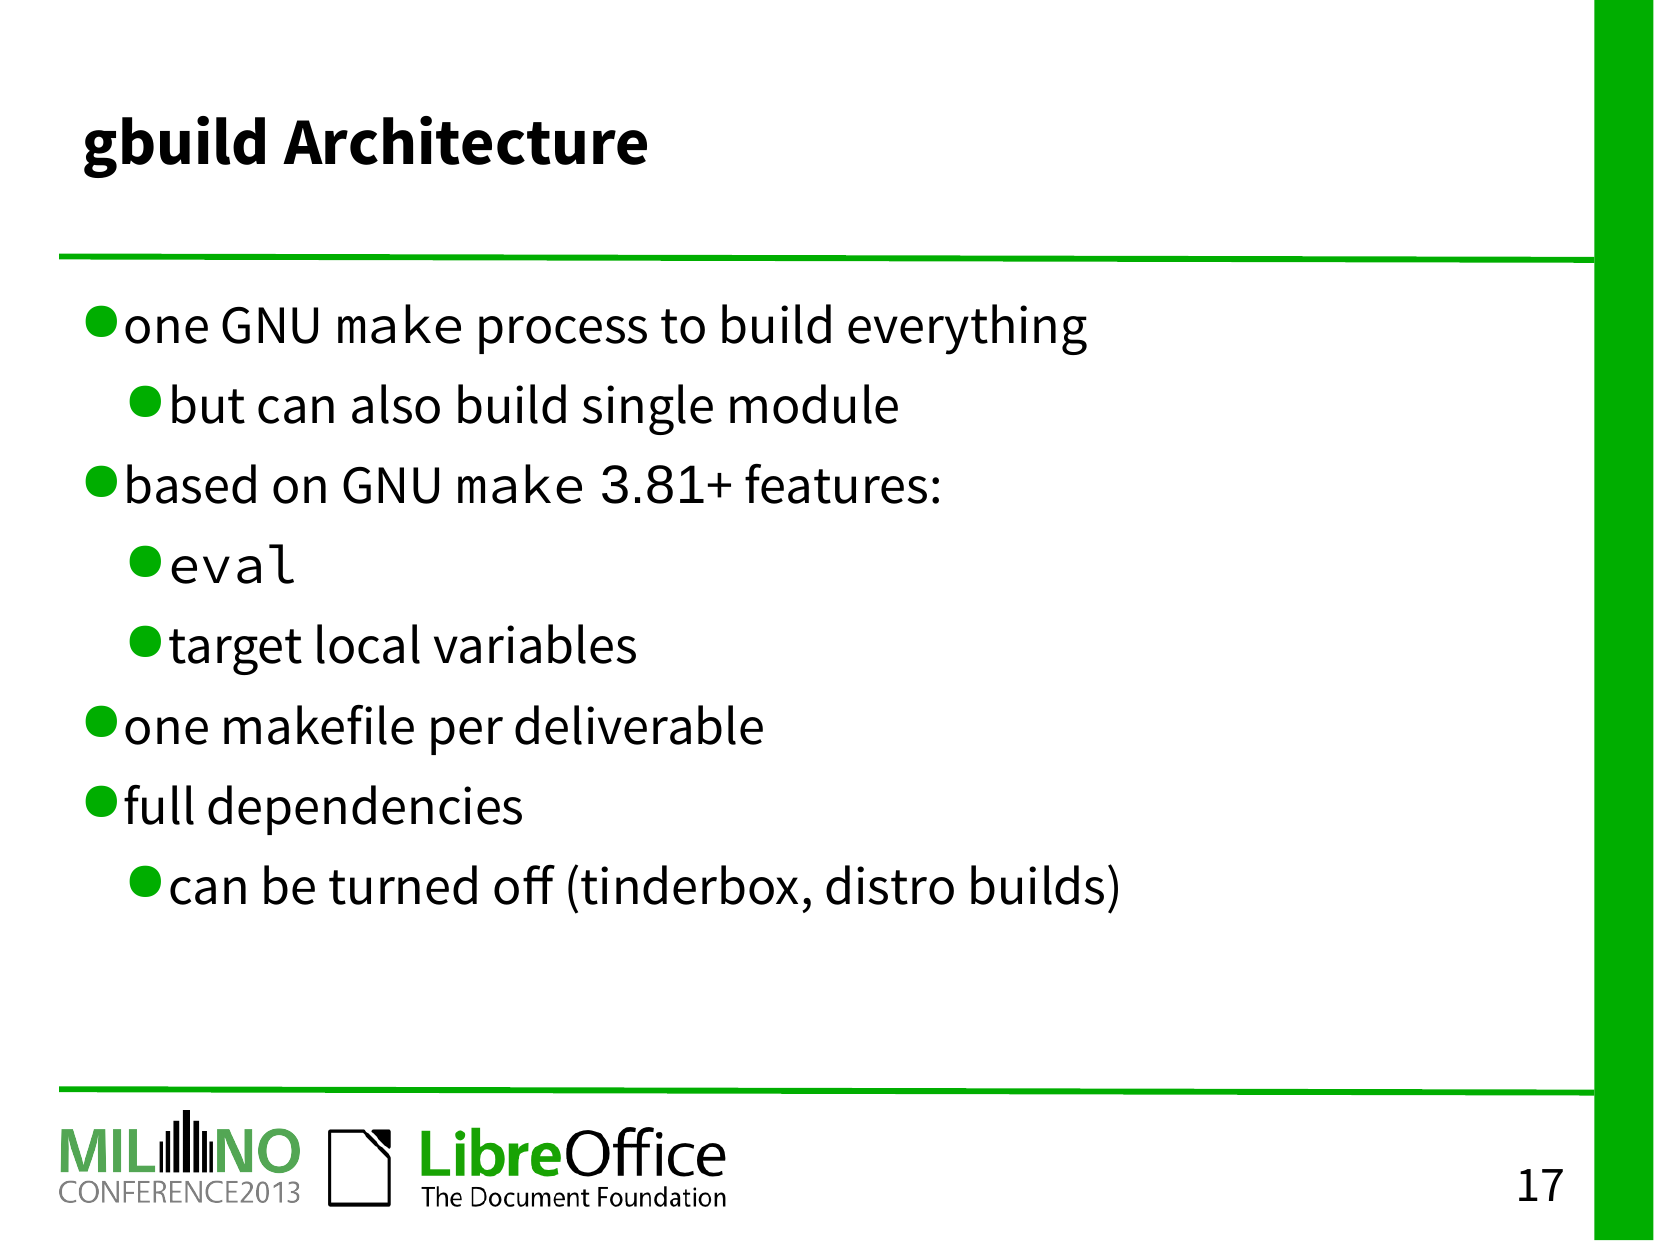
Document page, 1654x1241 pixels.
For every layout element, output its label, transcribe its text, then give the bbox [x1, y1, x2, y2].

picture [59, 1093, 756, 1241]
title gbuild Architecture [47, 66, 1583, 215]
list one GNU make process to build everything but can also build single module based on GNU make 3.81+ features: eval target local variables one makefile per deliverable full dependencies can be turned off (tinderbox, distro builds) [35, 290, 1524, 1010]
